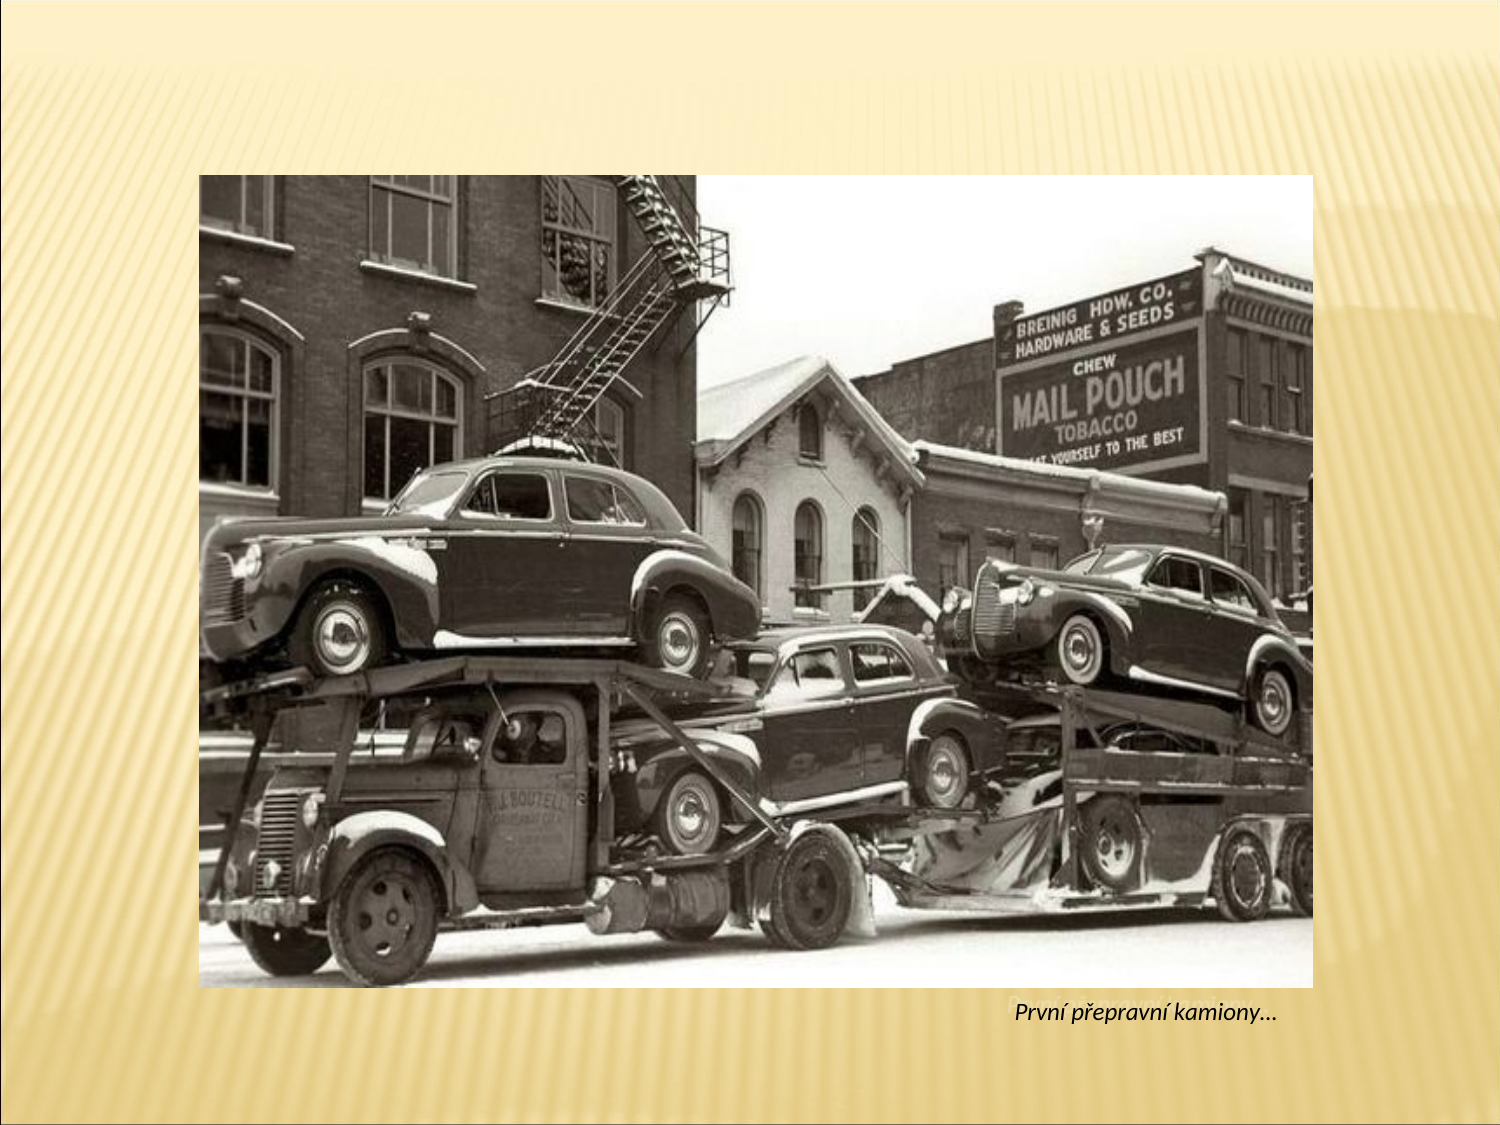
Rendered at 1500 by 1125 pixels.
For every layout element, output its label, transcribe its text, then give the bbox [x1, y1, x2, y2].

text_box První přepravní kamiony… [999, 987, 1363, 1033]
picture [0, 0, 1500, 1125]
